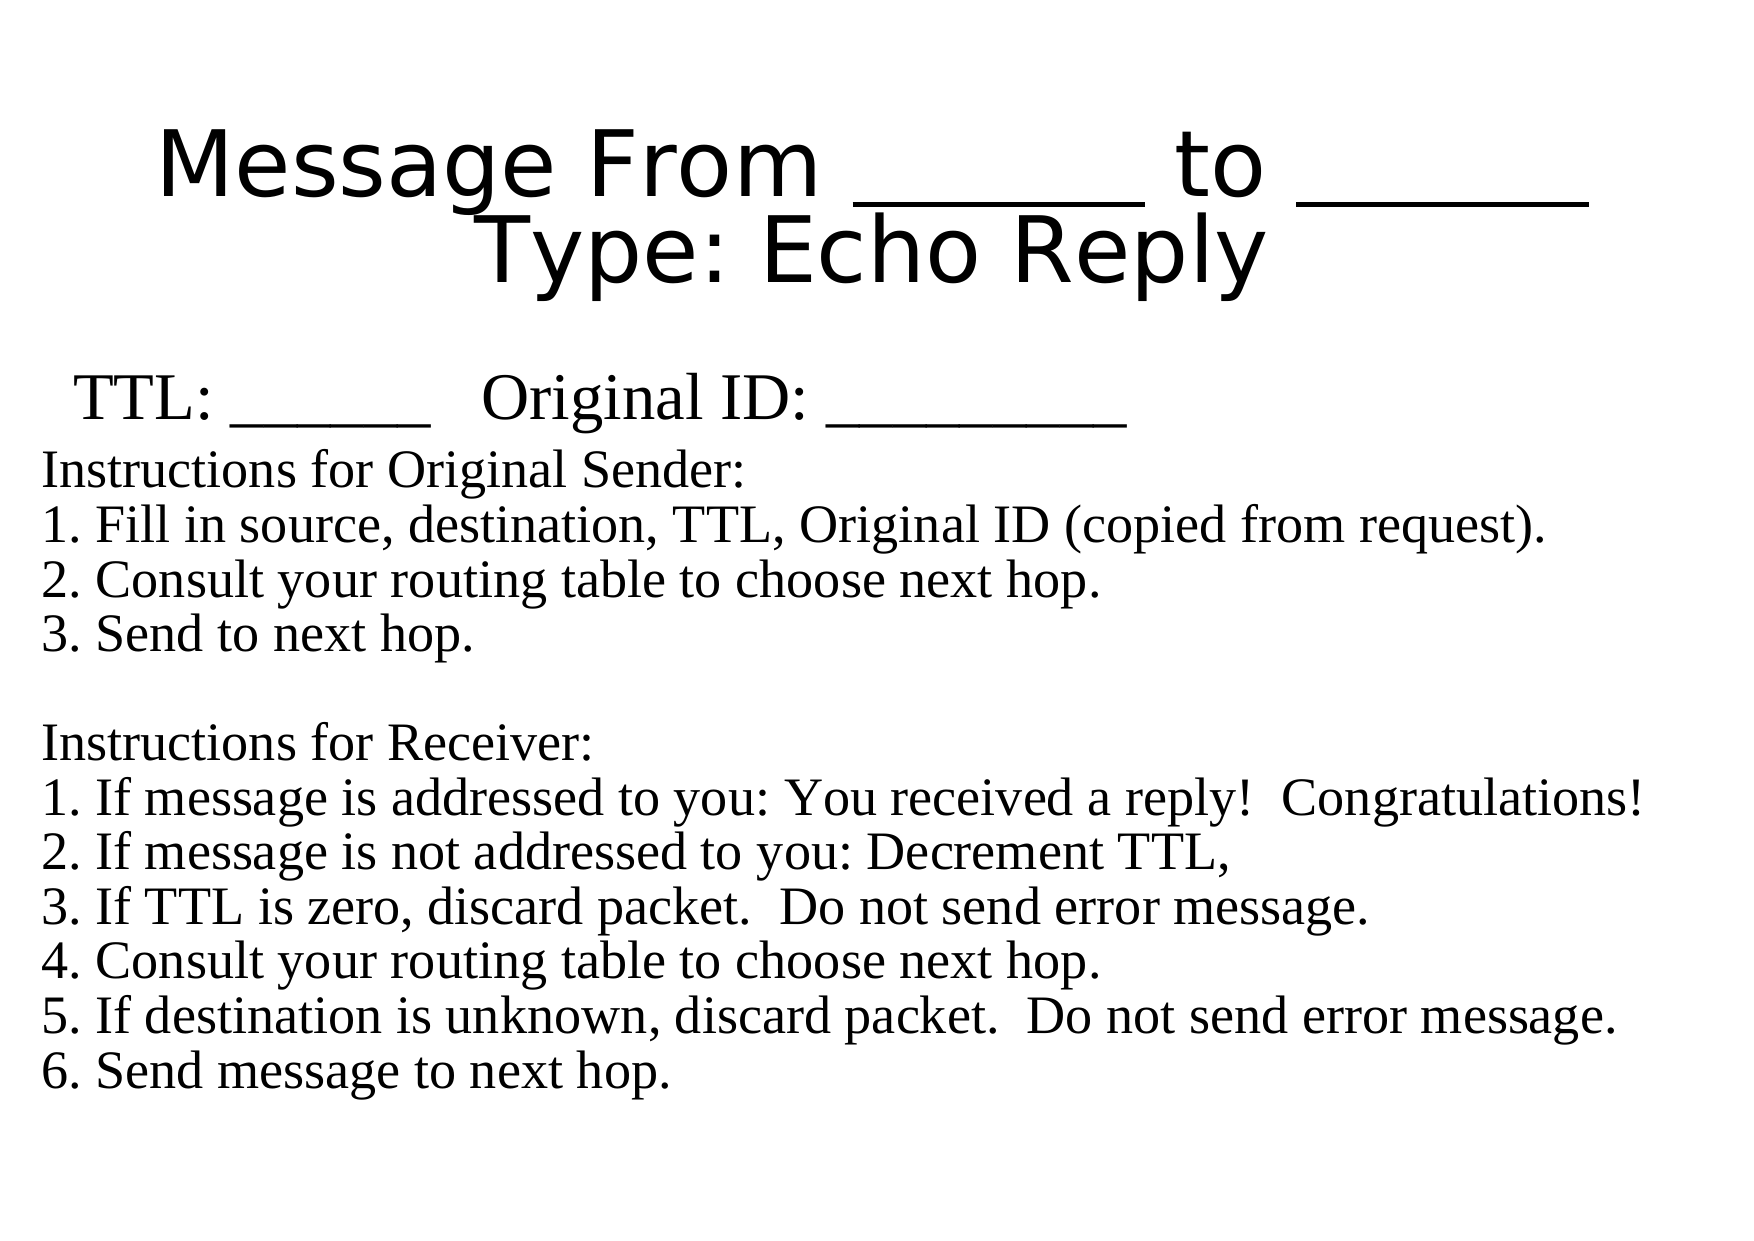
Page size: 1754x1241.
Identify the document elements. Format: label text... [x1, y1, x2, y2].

text_box TTL: ______ Original ID: _________ [58, 358, 1465, 444]
text_box Instructions for Original Sender: 1. Fill in source, destination, TTL, Original ID (copied from request). 2. Consult your routing table to choose next hop. 3. Send to next hop. Instructions for Receiver: 1. If message is addressed to you: You received a reply! Congratulations! 2. If message is not addressed to you: Decrement TTL, 3. If TTL is zero, discard packet. Do not send error message. 4. Consult your routing table to choose next hop. 5. If destination is unknown, discard packet. Do not send error message. 6. Send message to next hop. [41, 444, 1696, 1230]
title Message From to Type: Echo Reply [123, 63, 1621, 364]
